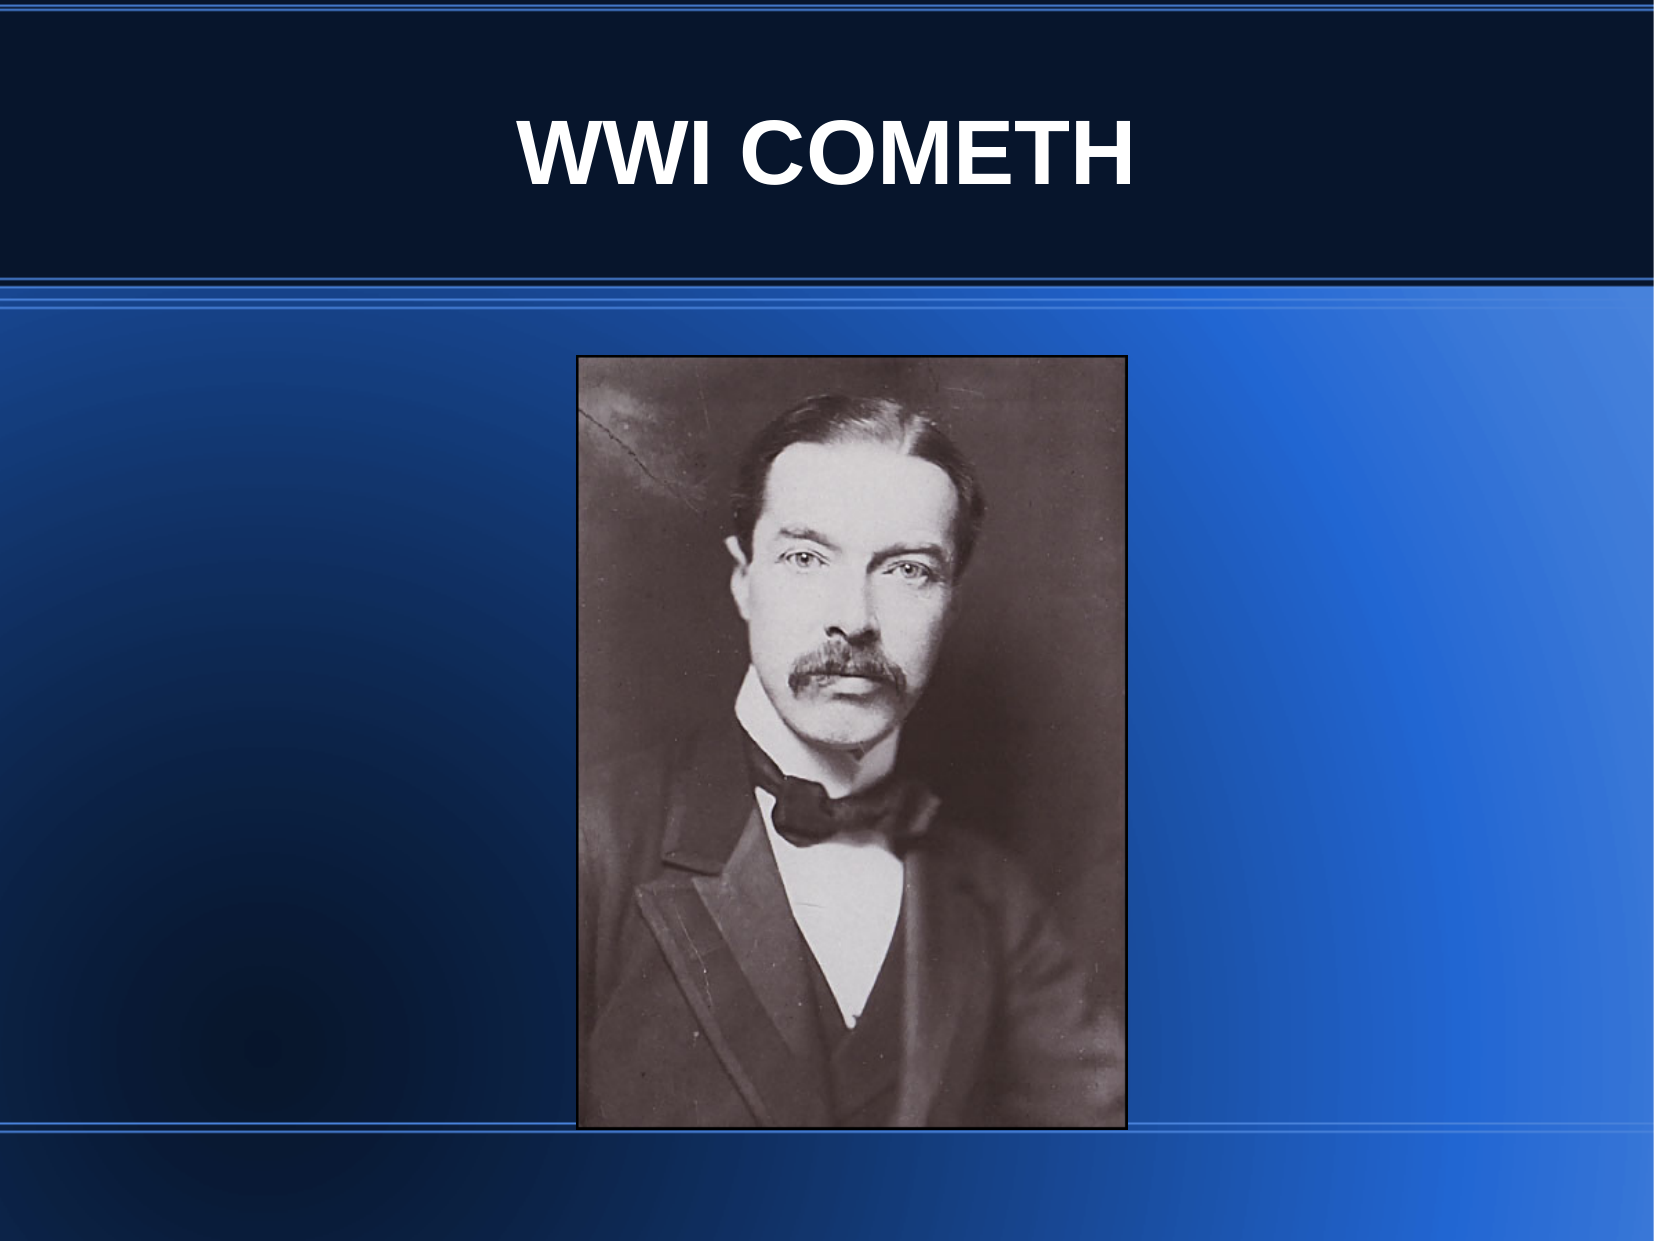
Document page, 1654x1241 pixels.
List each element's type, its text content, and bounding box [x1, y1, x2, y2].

title WWI COMETH [82, 49, 1571, 257]
picture [0, 0, 1654, 1241]
